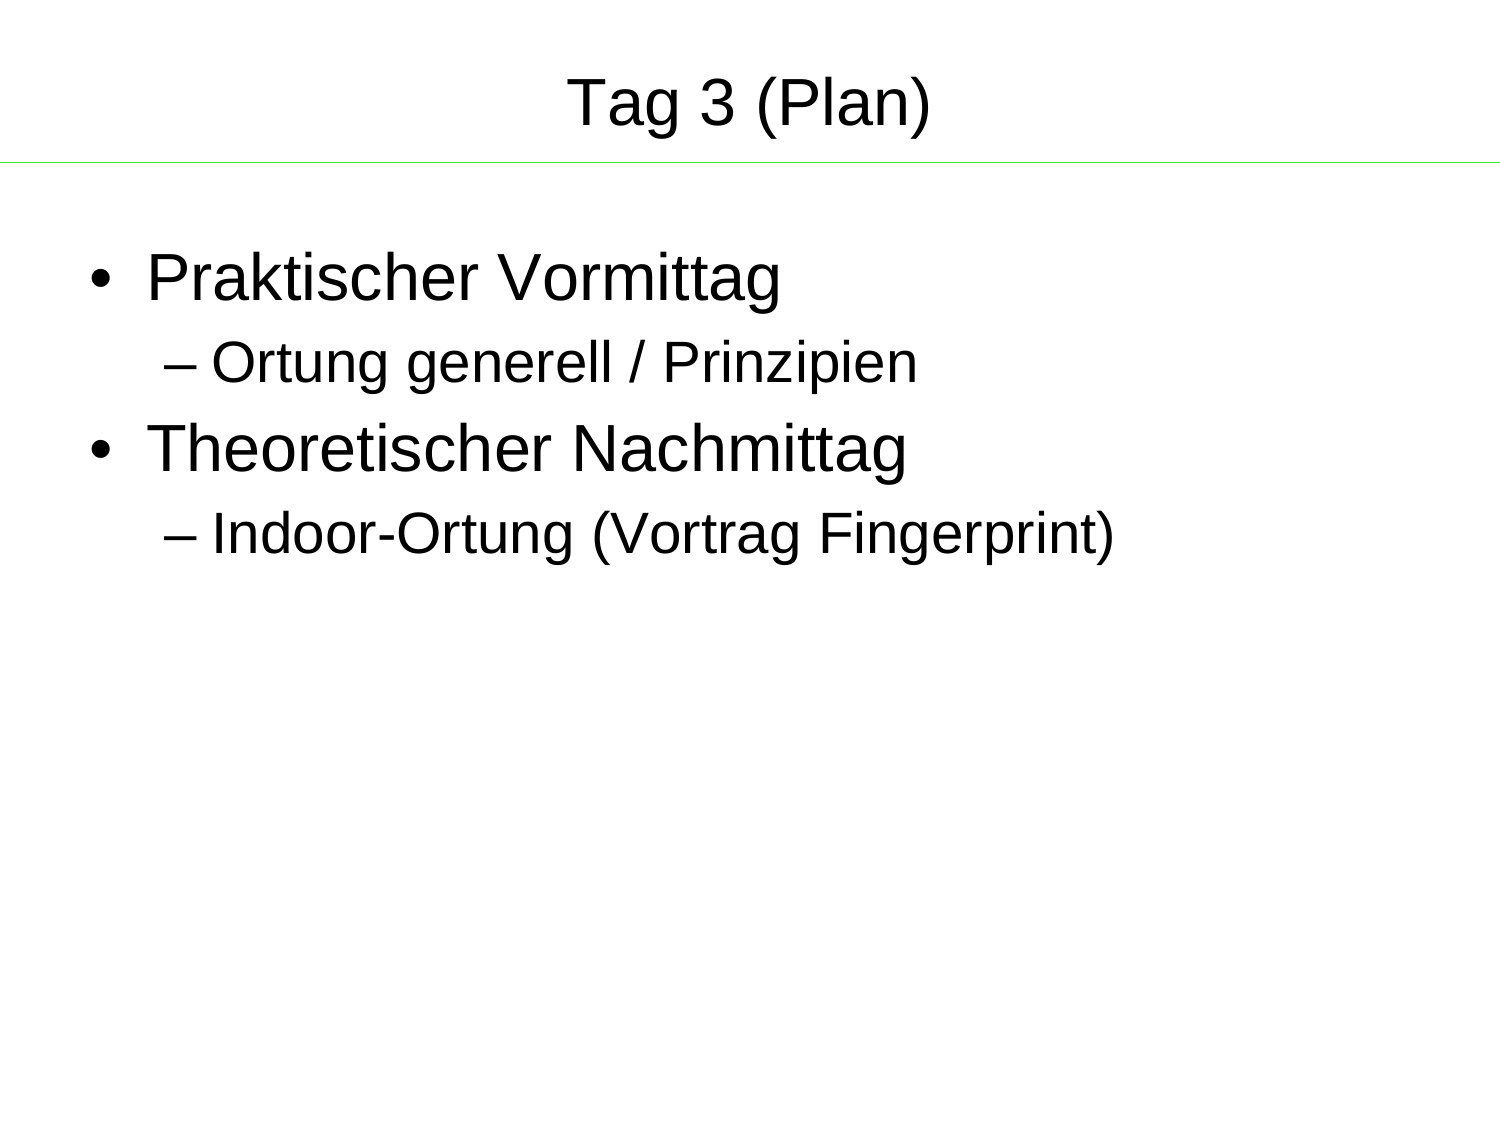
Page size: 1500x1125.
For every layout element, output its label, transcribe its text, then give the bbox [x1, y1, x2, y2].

list Praktischer Vormittag Ortung generell / Prinzipien Theoretischer Nachmittag Indoor-Ortung (Vortrag Fingerprint) [75, 232, 1426, 1071]
title Tag 3 (Plan) [75, 49, 1426, 155]
